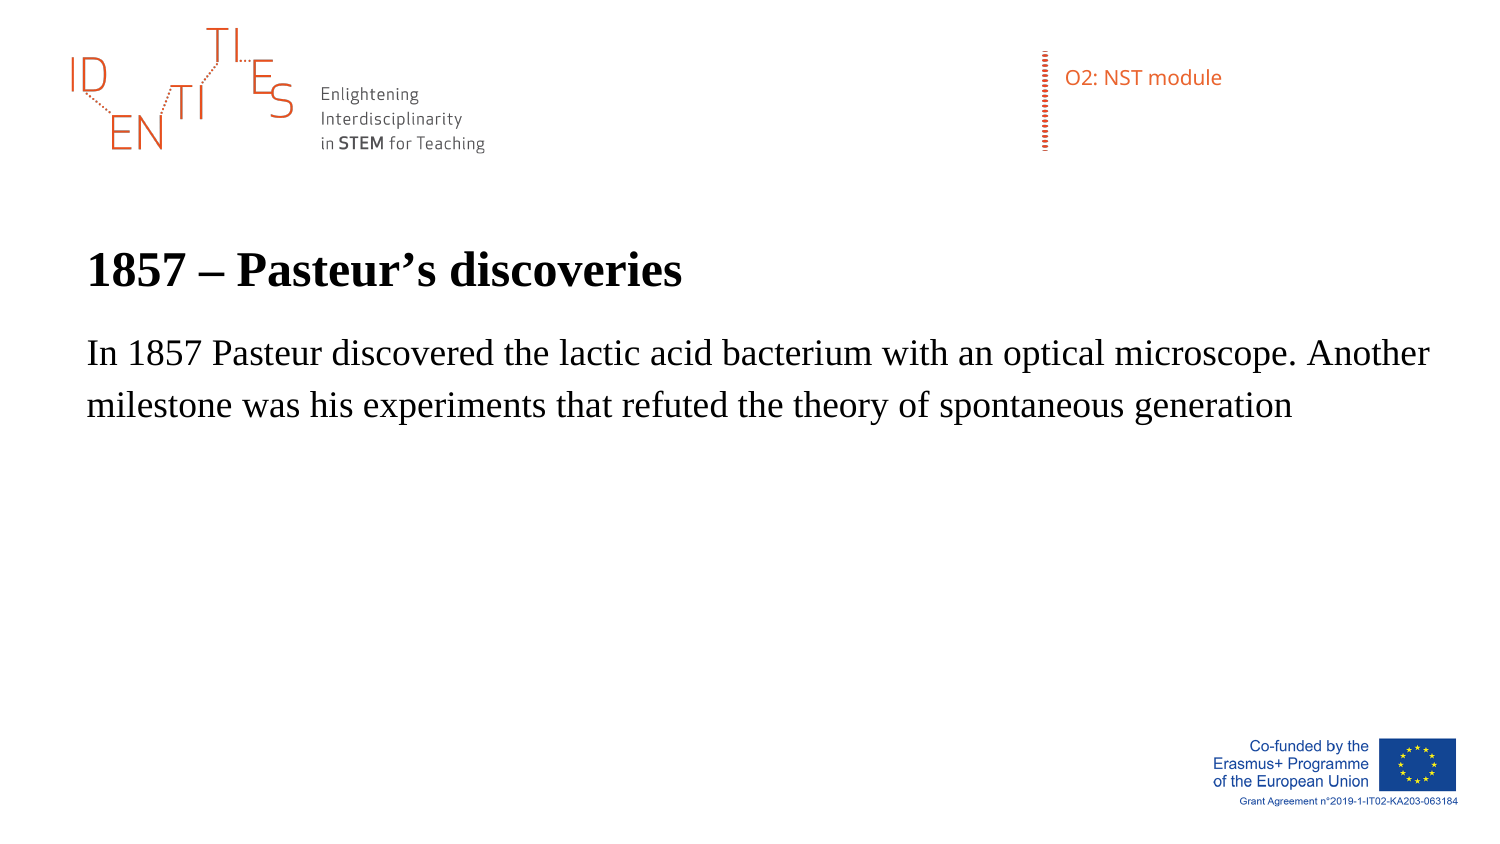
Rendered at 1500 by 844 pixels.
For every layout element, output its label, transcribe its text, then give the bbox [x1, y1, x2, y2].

picture [71, 24, 485, 157]
text_box 1857 – Pasteur’s discoveries In 1857 Pasteur discovered the lactic acid bacterium with an optical microscope. Another milestone was his experiments that refuted the theory of spontaneous generation [71, 212, 1465, 480]
picture [1042, 51, 1051, 151]
picture [1208, 735, 1459, 810]
text_box O2: NST module [1051, 57, 1472, 139]
